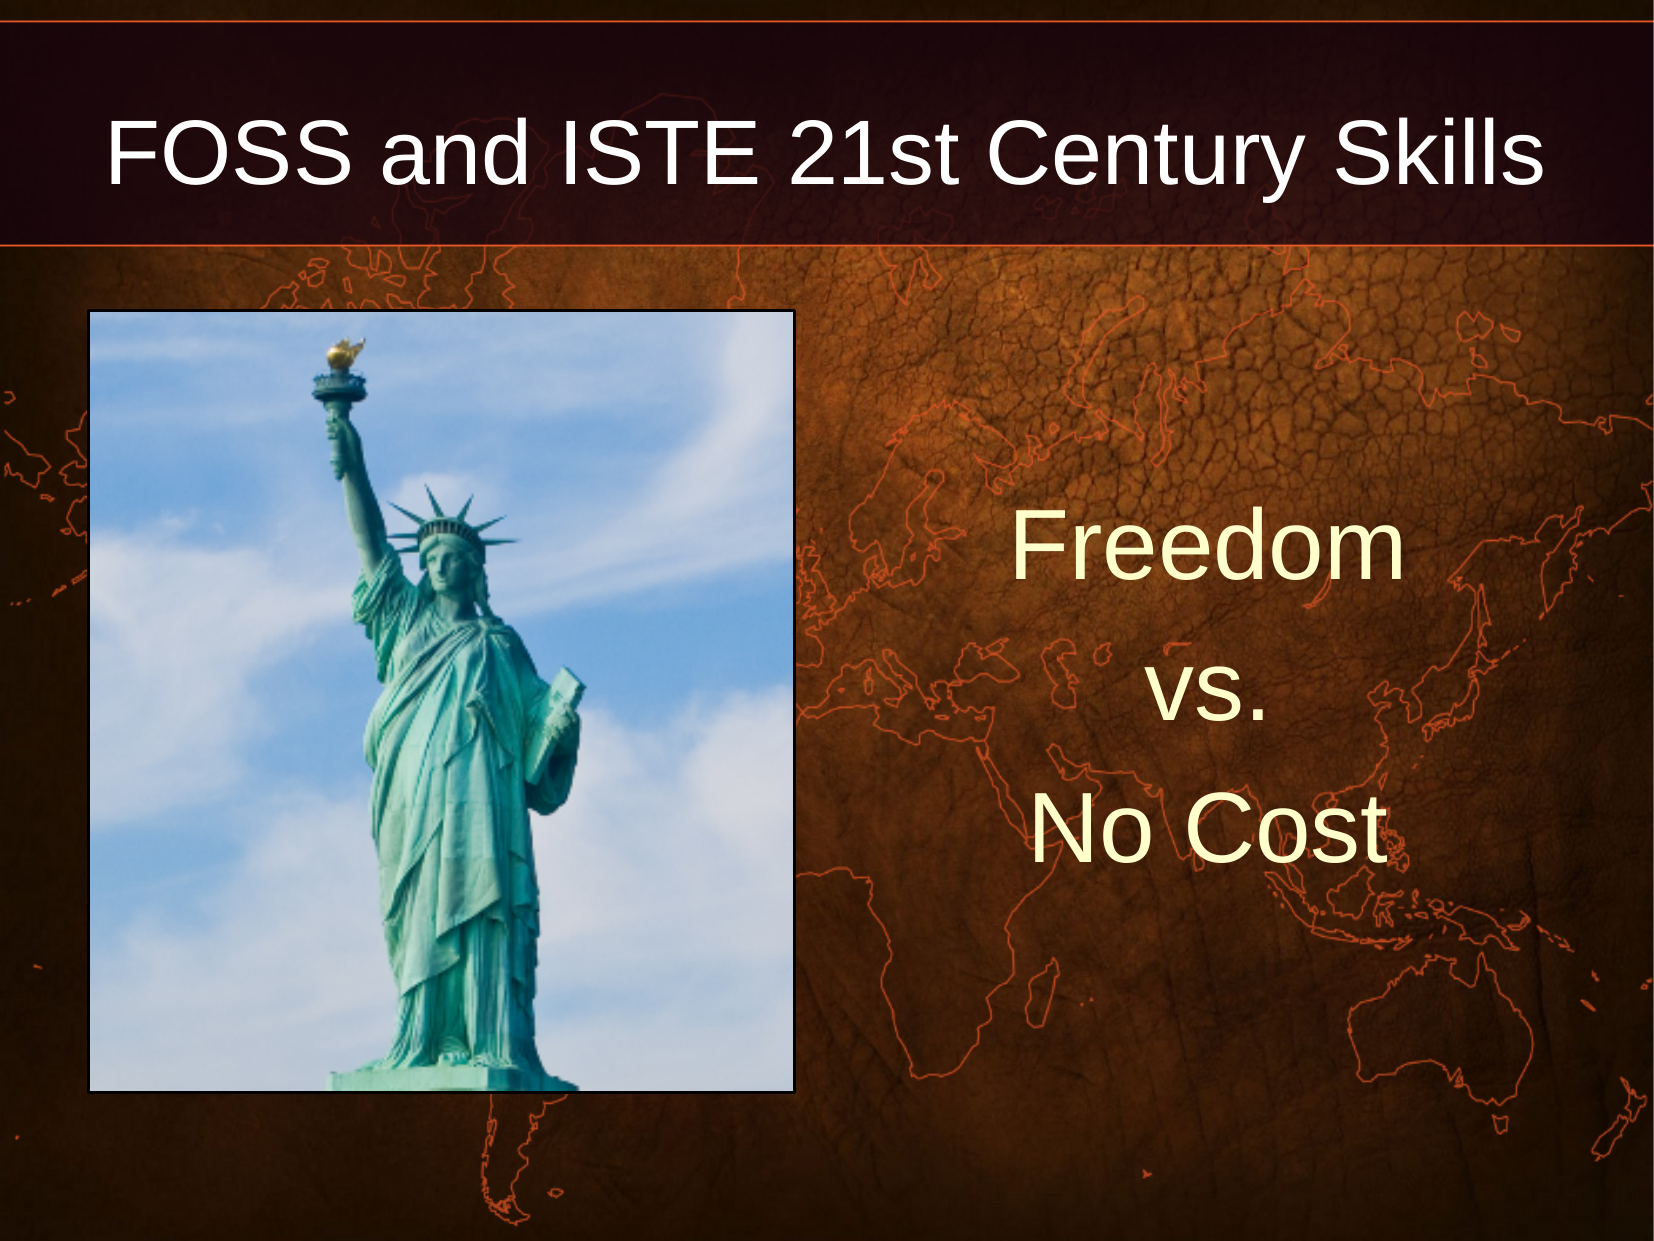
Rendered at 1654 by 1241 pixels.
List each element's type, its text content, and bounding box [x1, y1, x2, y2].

picture [0, 0, 1654, 1241]
title FOSS and ISTE 21st Century Skills [82, 49, 1571, 257]
list Freedom vs. No Cost [845, 290, 1572, 1109]
